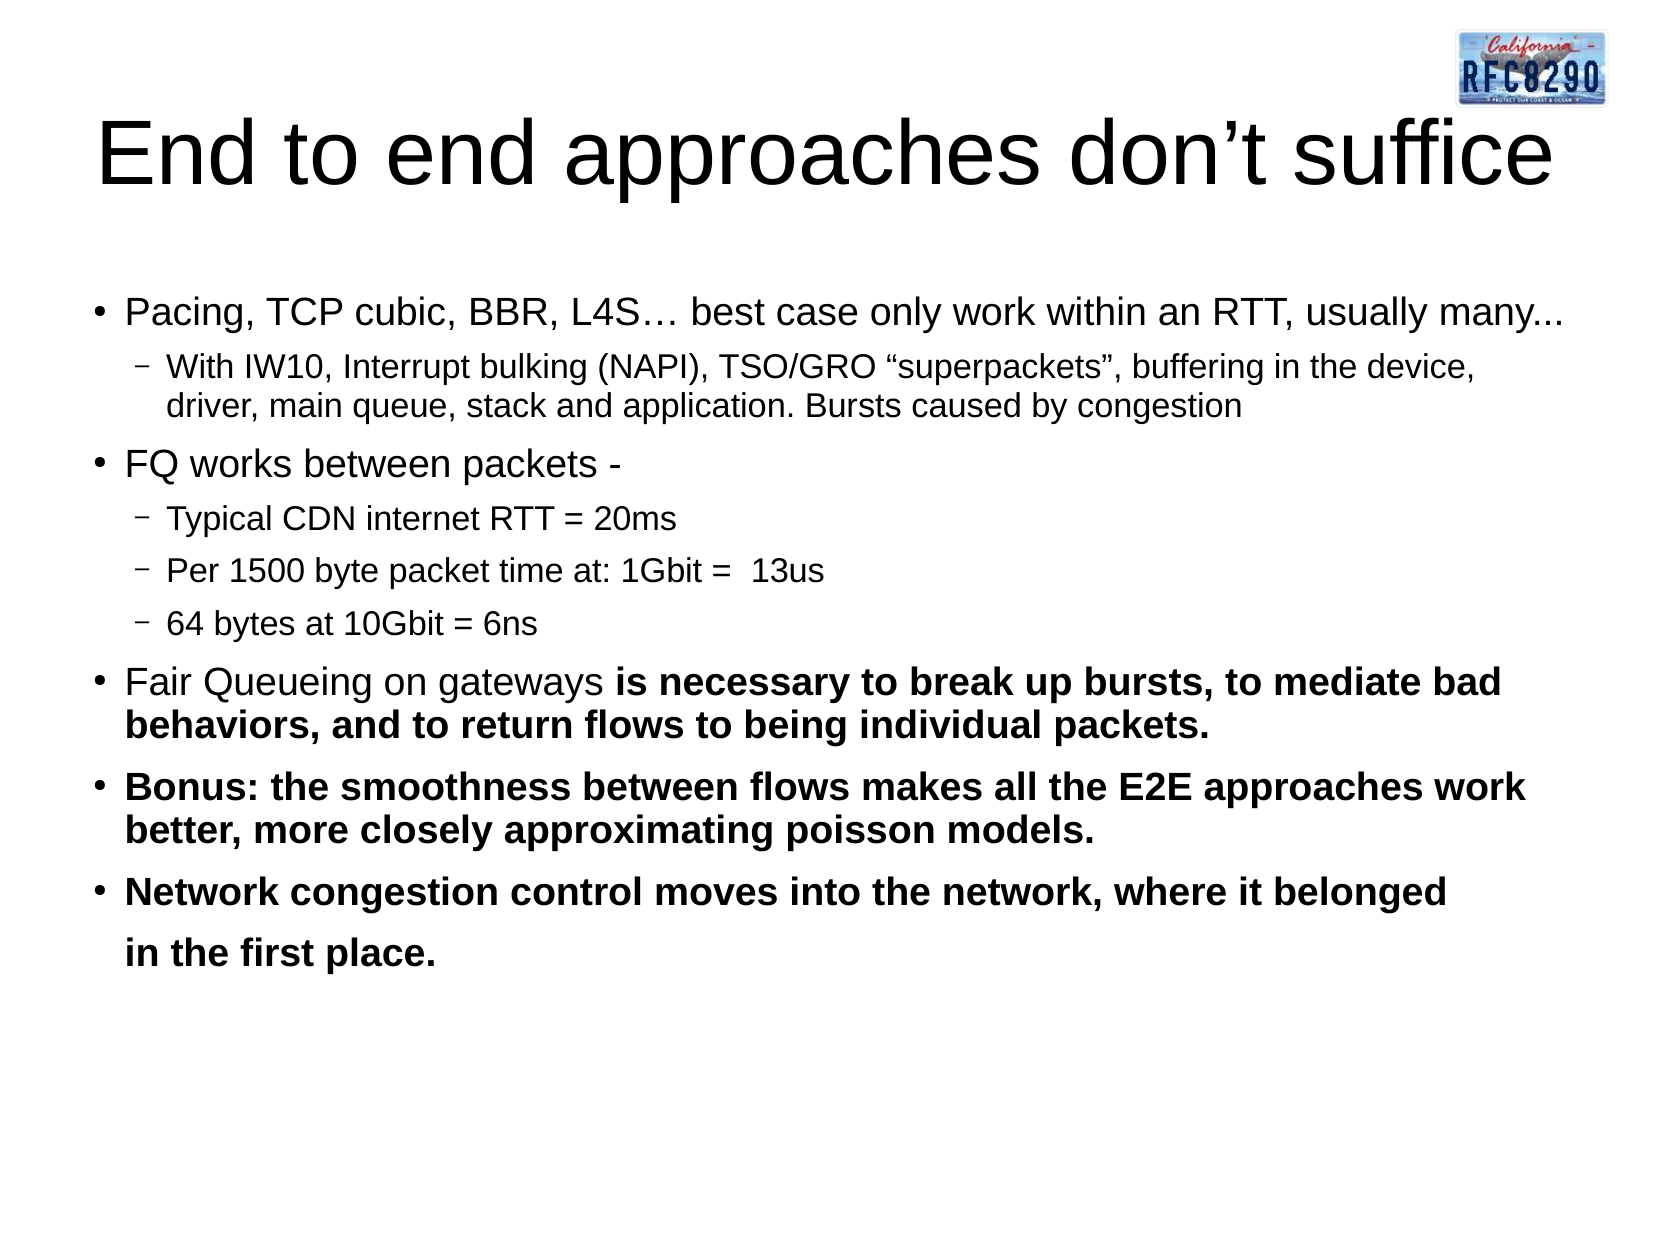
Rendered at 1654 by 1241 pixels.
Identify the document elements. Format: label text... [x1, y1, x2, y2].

list Pacing, TCP cubic, BBR, L4S… best case only work within an RTT, usually many... With IW10, Interrupt bulking (NAPI), TSO/GRO “superpackets”, buffering in the device, driver, main queue, stack and application. Bursts caused by congestion FQ works between packets - Typical CDN internet RTT = 20ms Per 1500 byte packet time at: 1Gbit = 13us 64 bytes at 10Gbit = 6ns Fair Queueing on gateways is necessary to break up bursts, to mediate bad behaviors, and to return flows to being individual packets. Bonus: the smoothness between flows makes all the E2E approaches work better, more closely approximating poisson models. Network congestion control moves into the network, where it belonged in the first place. [82, 290, 1571, 1010]
picture [1455, 29, 1609, 108]
title End to end approaches don’t suffice [82, 49, 1571, 257]
